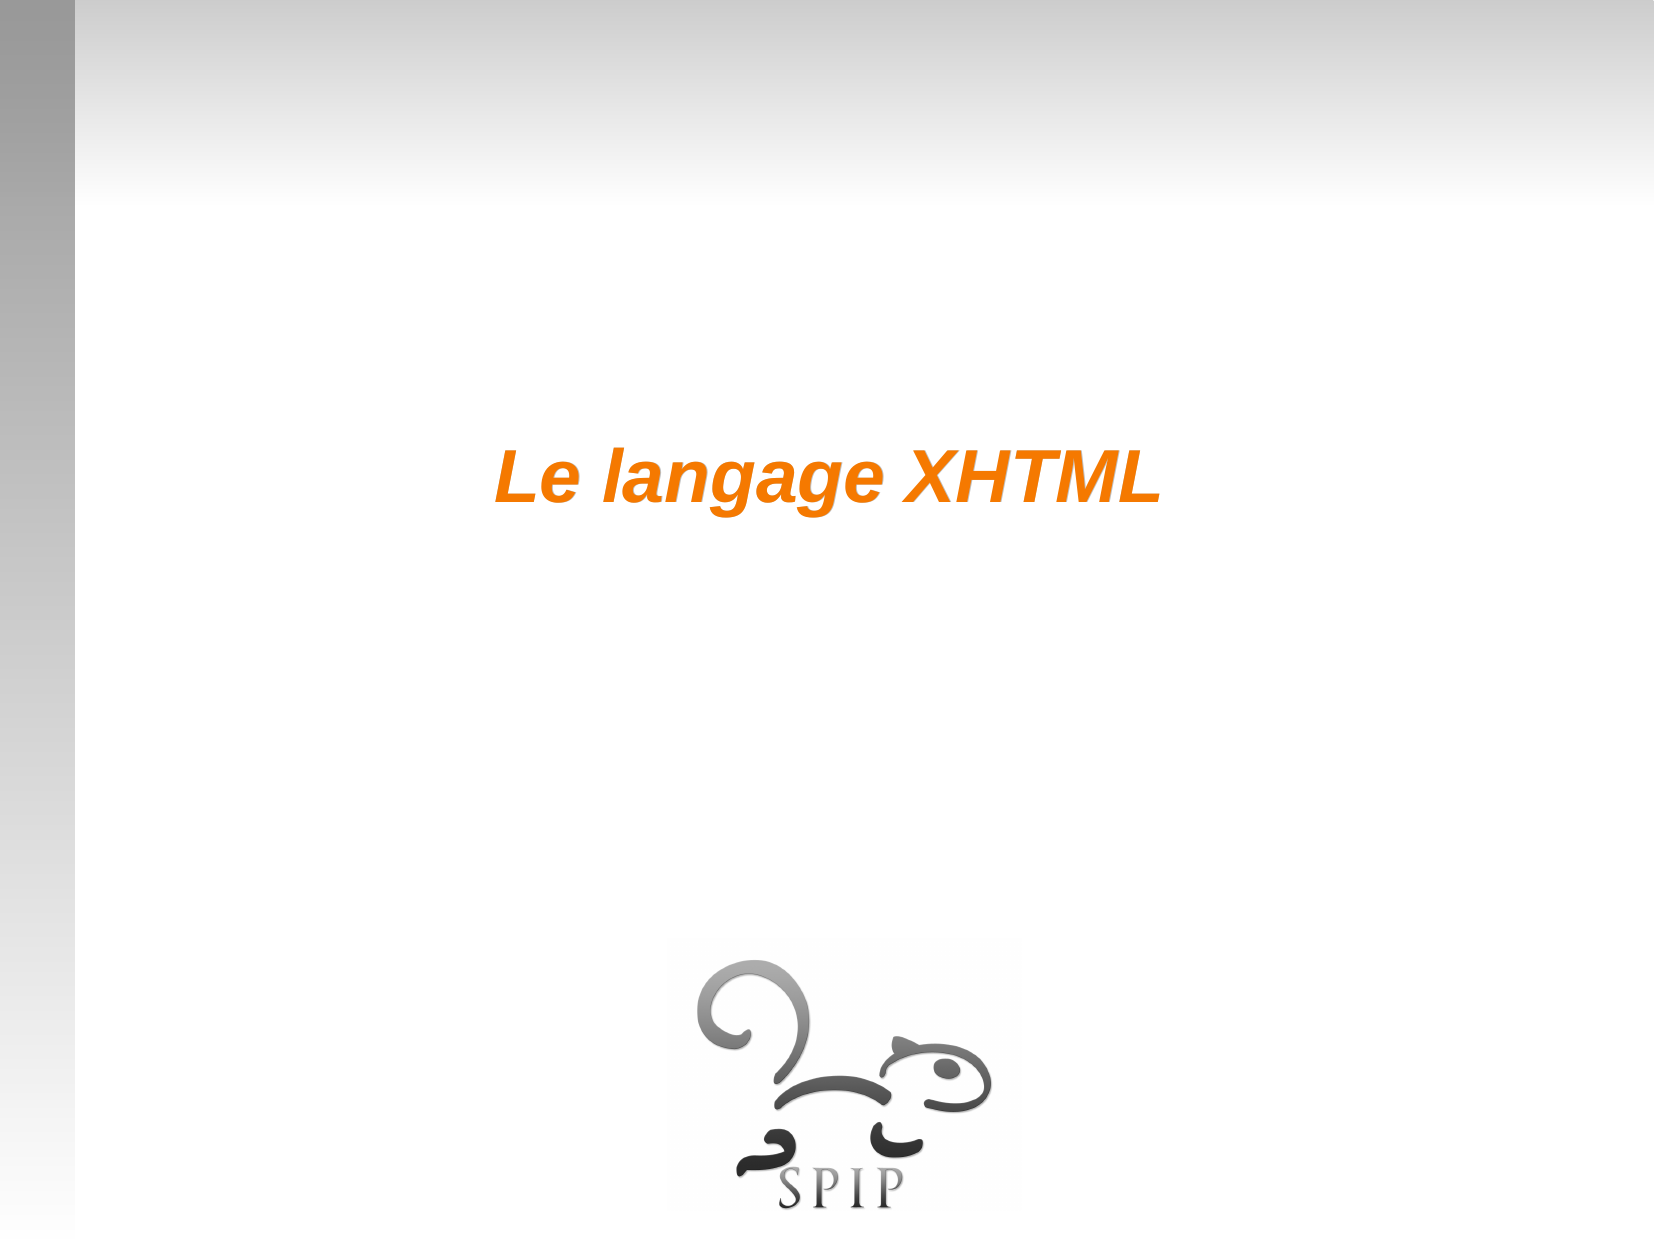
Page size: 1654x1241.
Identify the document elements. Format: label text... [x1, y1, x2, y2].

picture [667, 938, 1022, 1211]
title Le langage XHTML [123, 126, 1536, 827]
